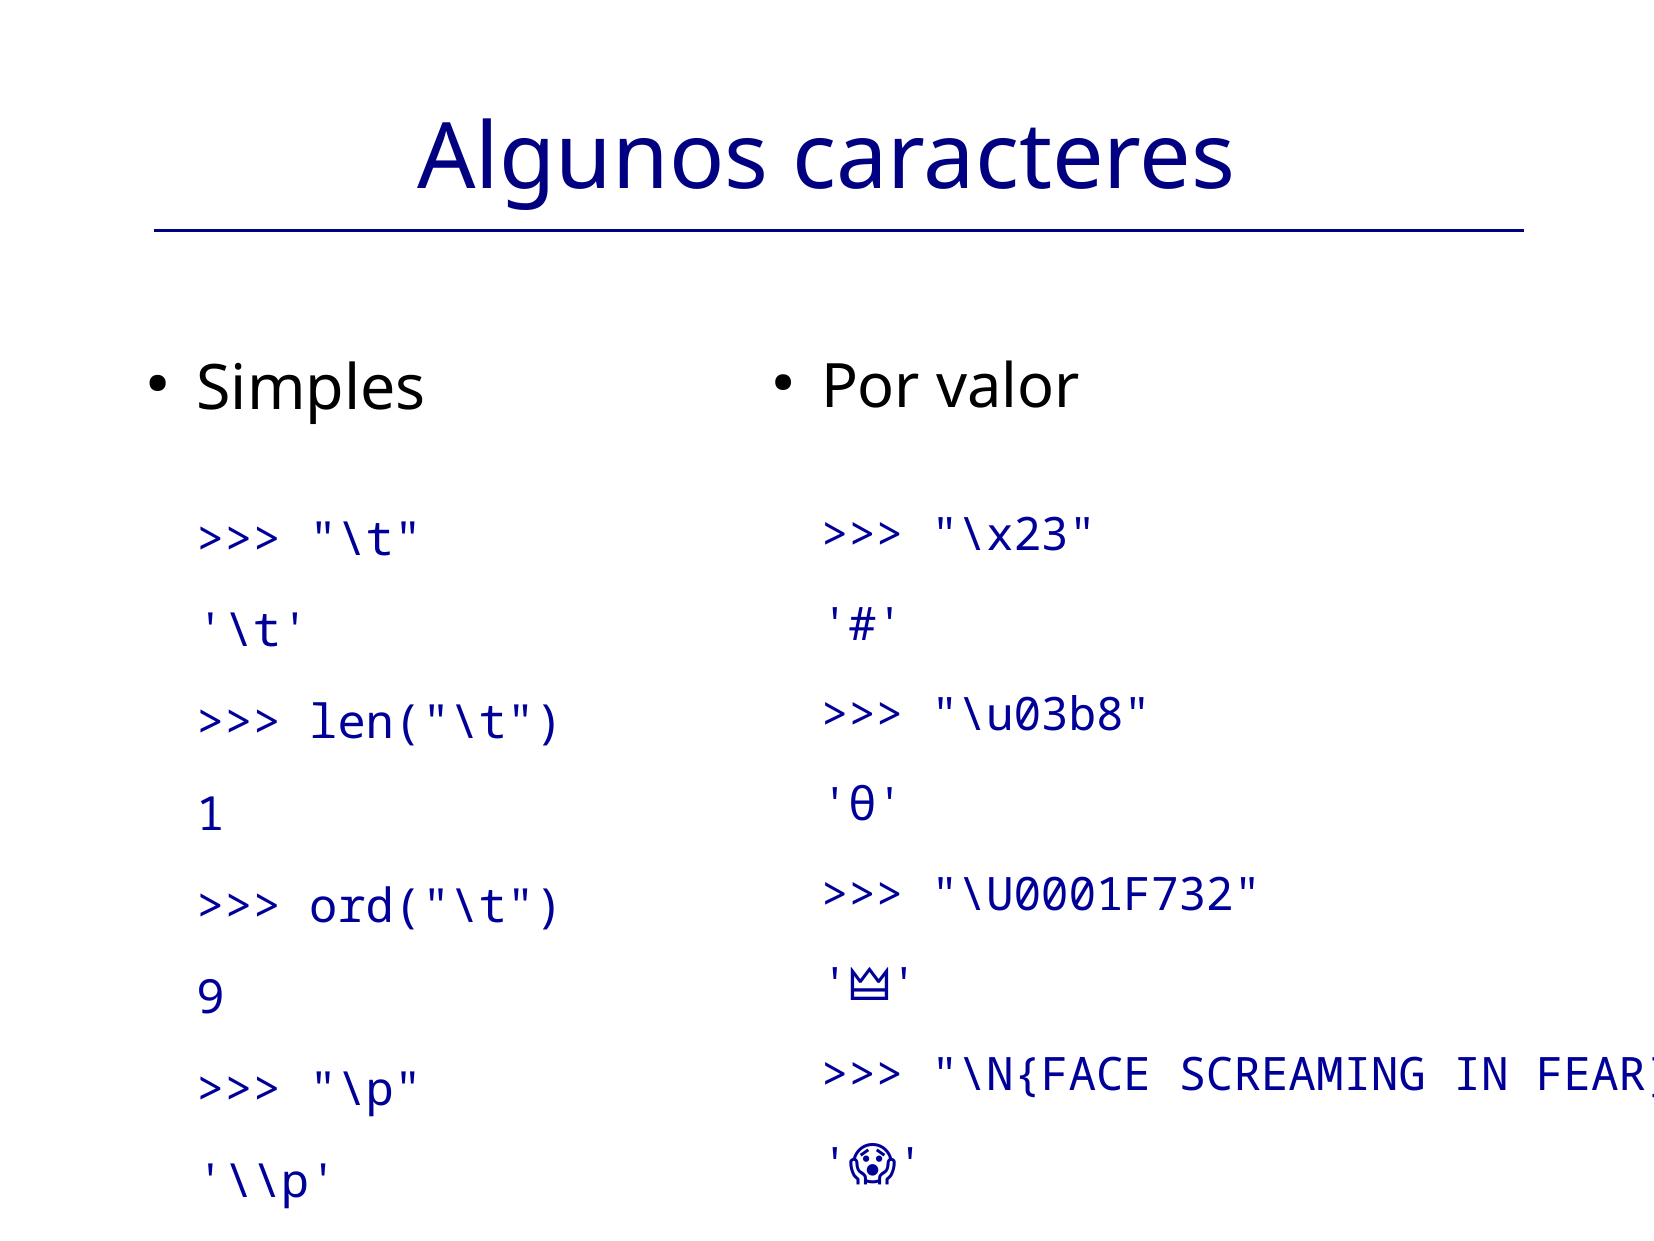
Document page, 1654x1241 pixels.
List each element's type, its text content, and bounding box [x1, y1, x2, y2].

list Simples >>> "\t" '\t' >>> len("\t") 1 >>> ord("\t") 9 >>> "\p" '\\p' [129, 342, 755, 1217]
title Algunos caracteres [82, 49, 1571, 257]
list Por valor >>> "\x23" '#' >>> "\u03b8" 'θ' >>> "\U0001F732" '🜲' >>> "\N{FACE SCREAMING IN FEAR}" '😱' [755, 342, 1654, 1217]
